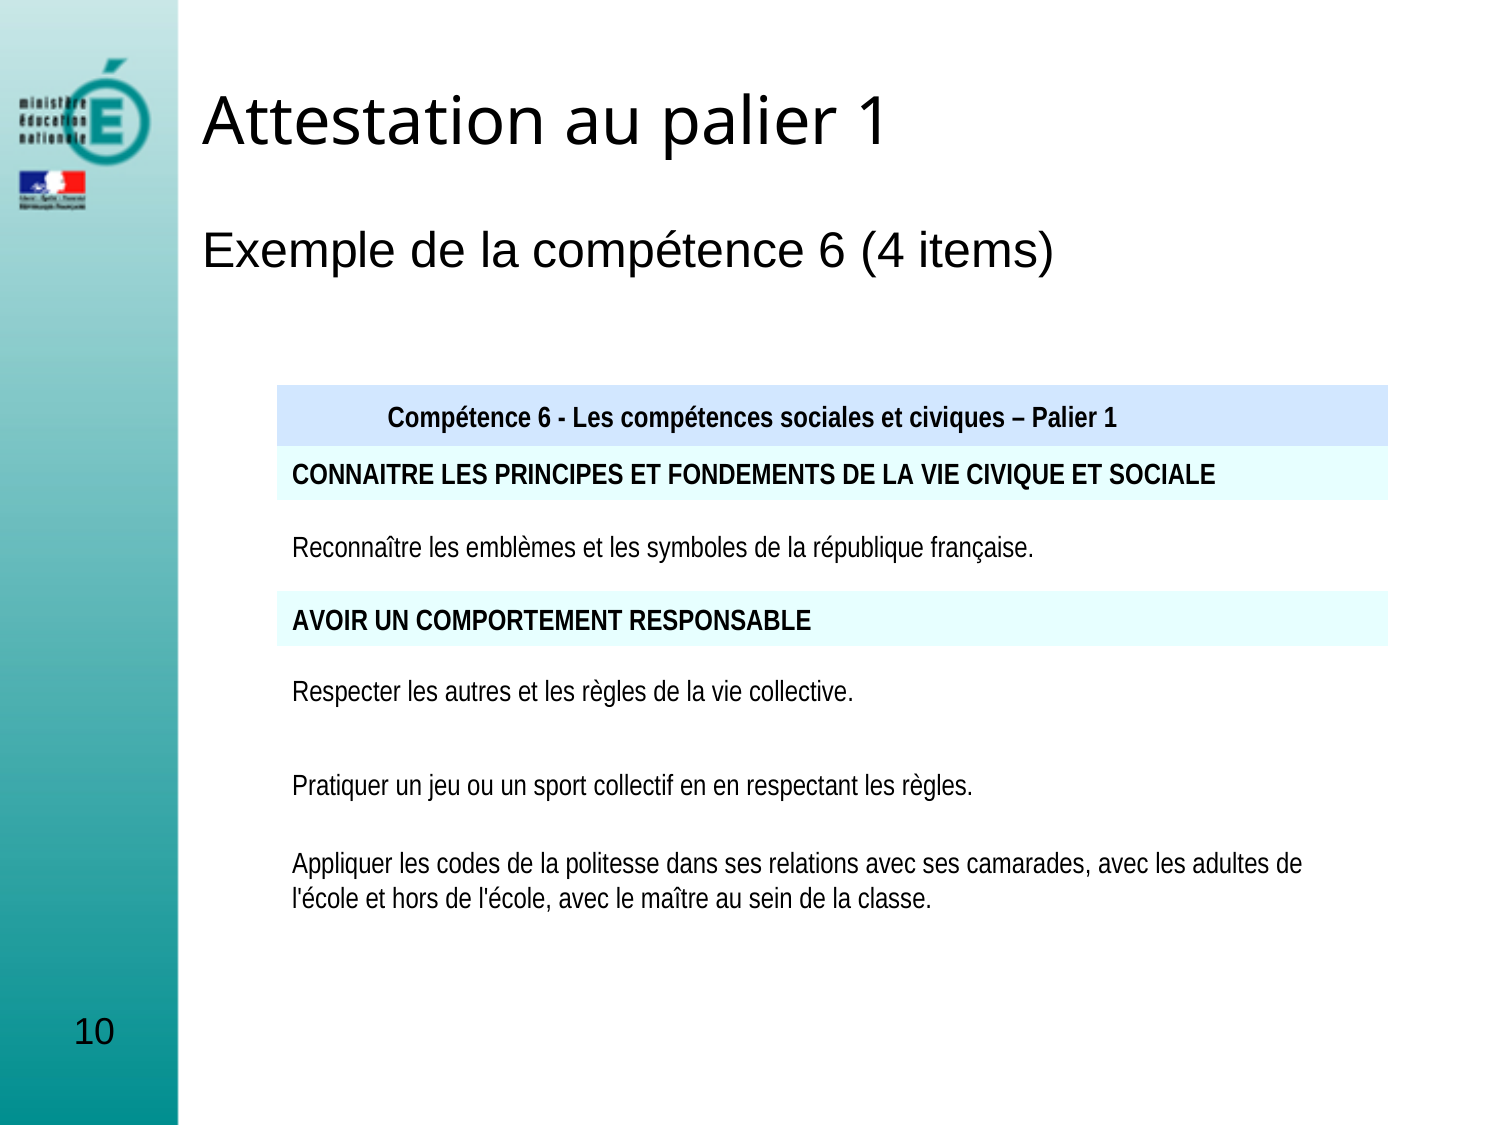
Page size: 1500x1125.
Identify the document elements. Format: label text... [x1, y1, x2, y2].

table_cell Pratiquer un jeu ou un sport collectif en en respectant les règles. [277, 734, 1388, 834]
table_header [1228, 385, 1388, 446]
table_cell CONNAITRE LES PRINCIPES ET FONDEMENTS DE LA VIE CIVIQUE ET SOCIALE [277, 446, 1388, 500]
table_cell Reconnaître les emblèmes et les symboles de la république française. [277, 500, 1388, 591]
table_cell Appliquer les codes de la politesse dans ses relations avec ses camarades, avec les adultes de l'école et hors de l'école, avec le maître au sein de la classe. [277, 834, 1388, 926]
text_box <numéro> [41, 999, 148, 1060]
title Attestation au palier 1 Exemple de la compétence 6 (4 items) [187, 70, 1440, 286]
table_header Compétence 6 - Les compétences sociales et civiques – Palier 1 [277, 385, 1228, 446]
picture [0, 0, 179, 1125]
table_cell Respecter les autres et les règles de la vie collective. [277, 646, 1388, 734]
table_cell AVOIR UN COMPORTEMENT RESPONSABLE [277, 591, 1388, 646]
